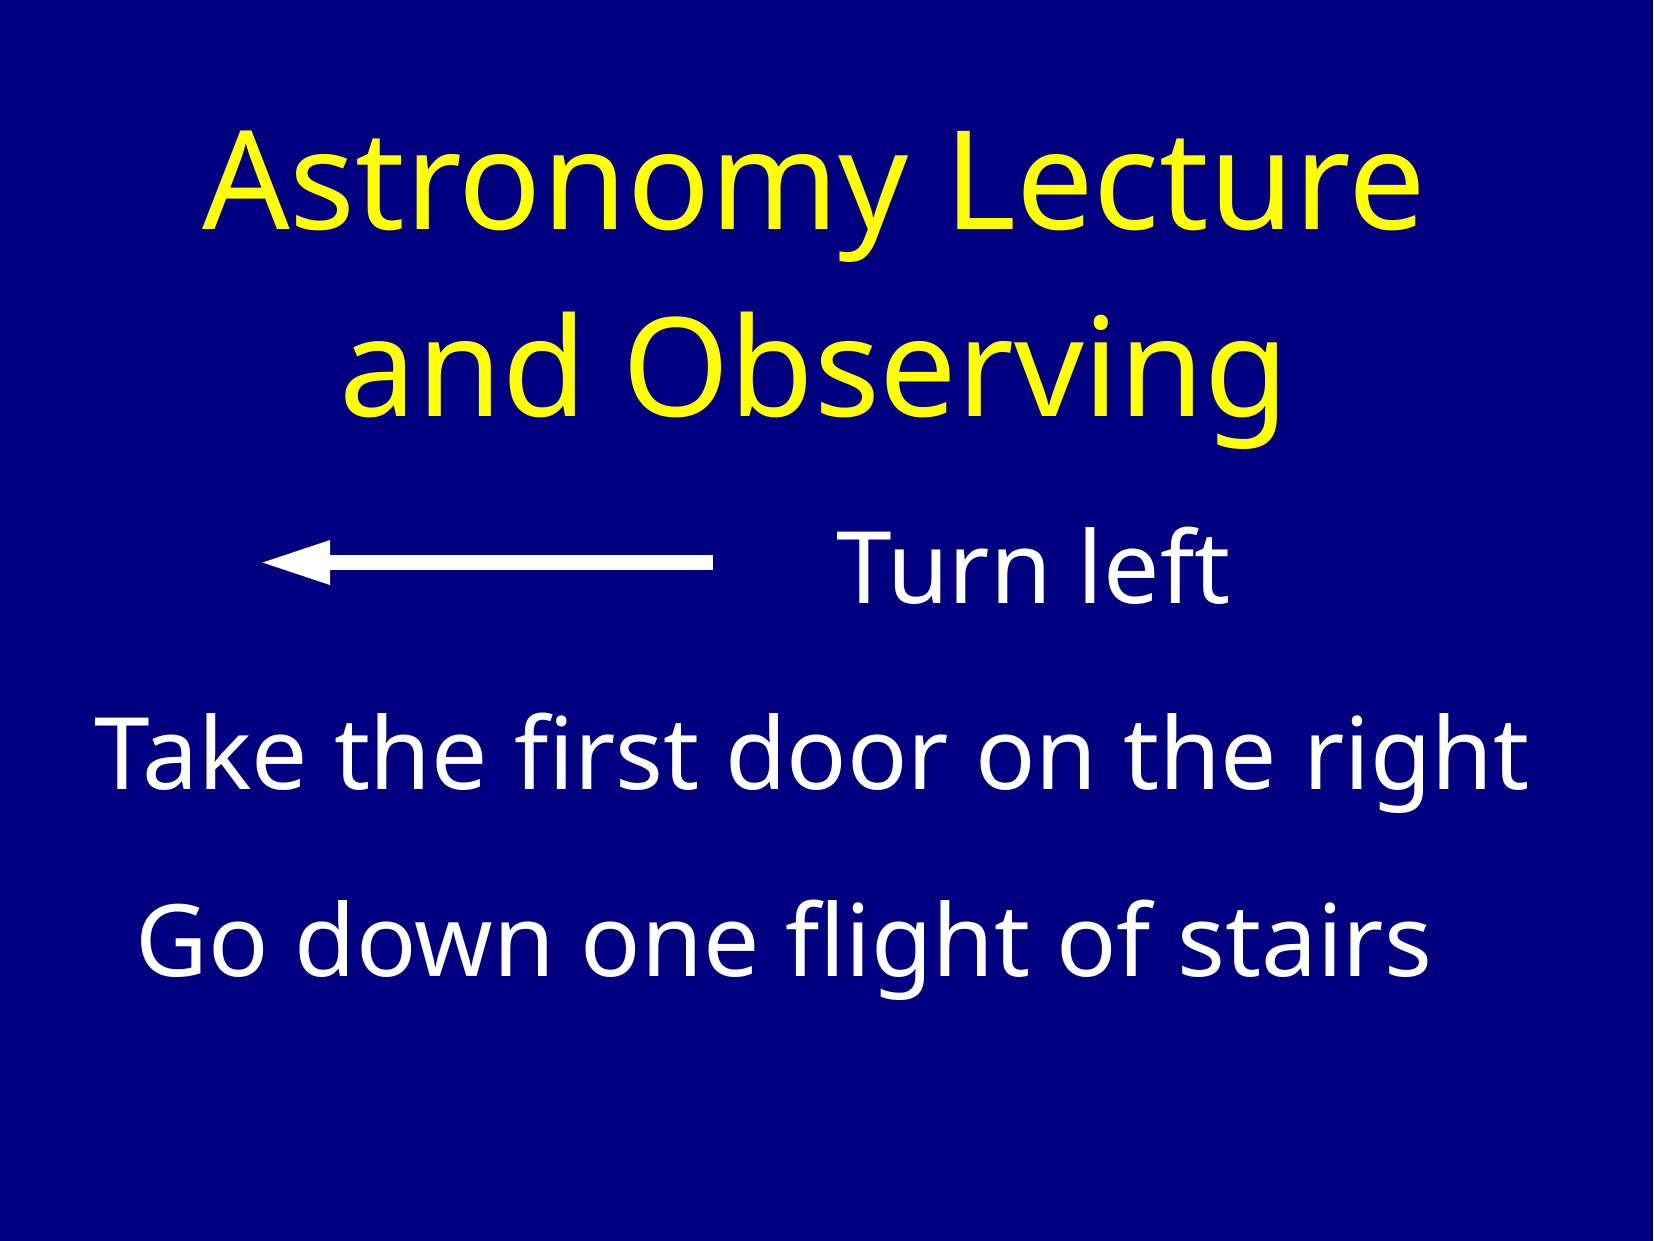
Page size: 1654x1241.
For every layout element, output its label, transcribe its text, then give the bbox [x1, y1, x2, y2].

text_box Turn left [821, 489, 1270, 625]
text_box Take the first door on the right [80, 675, 1613, 811]
text_box Astronomy Lecture and Observing [187, 75, 1500, 422]
text_box Go down one flight of stairs [120, 862, 1501, 998]
